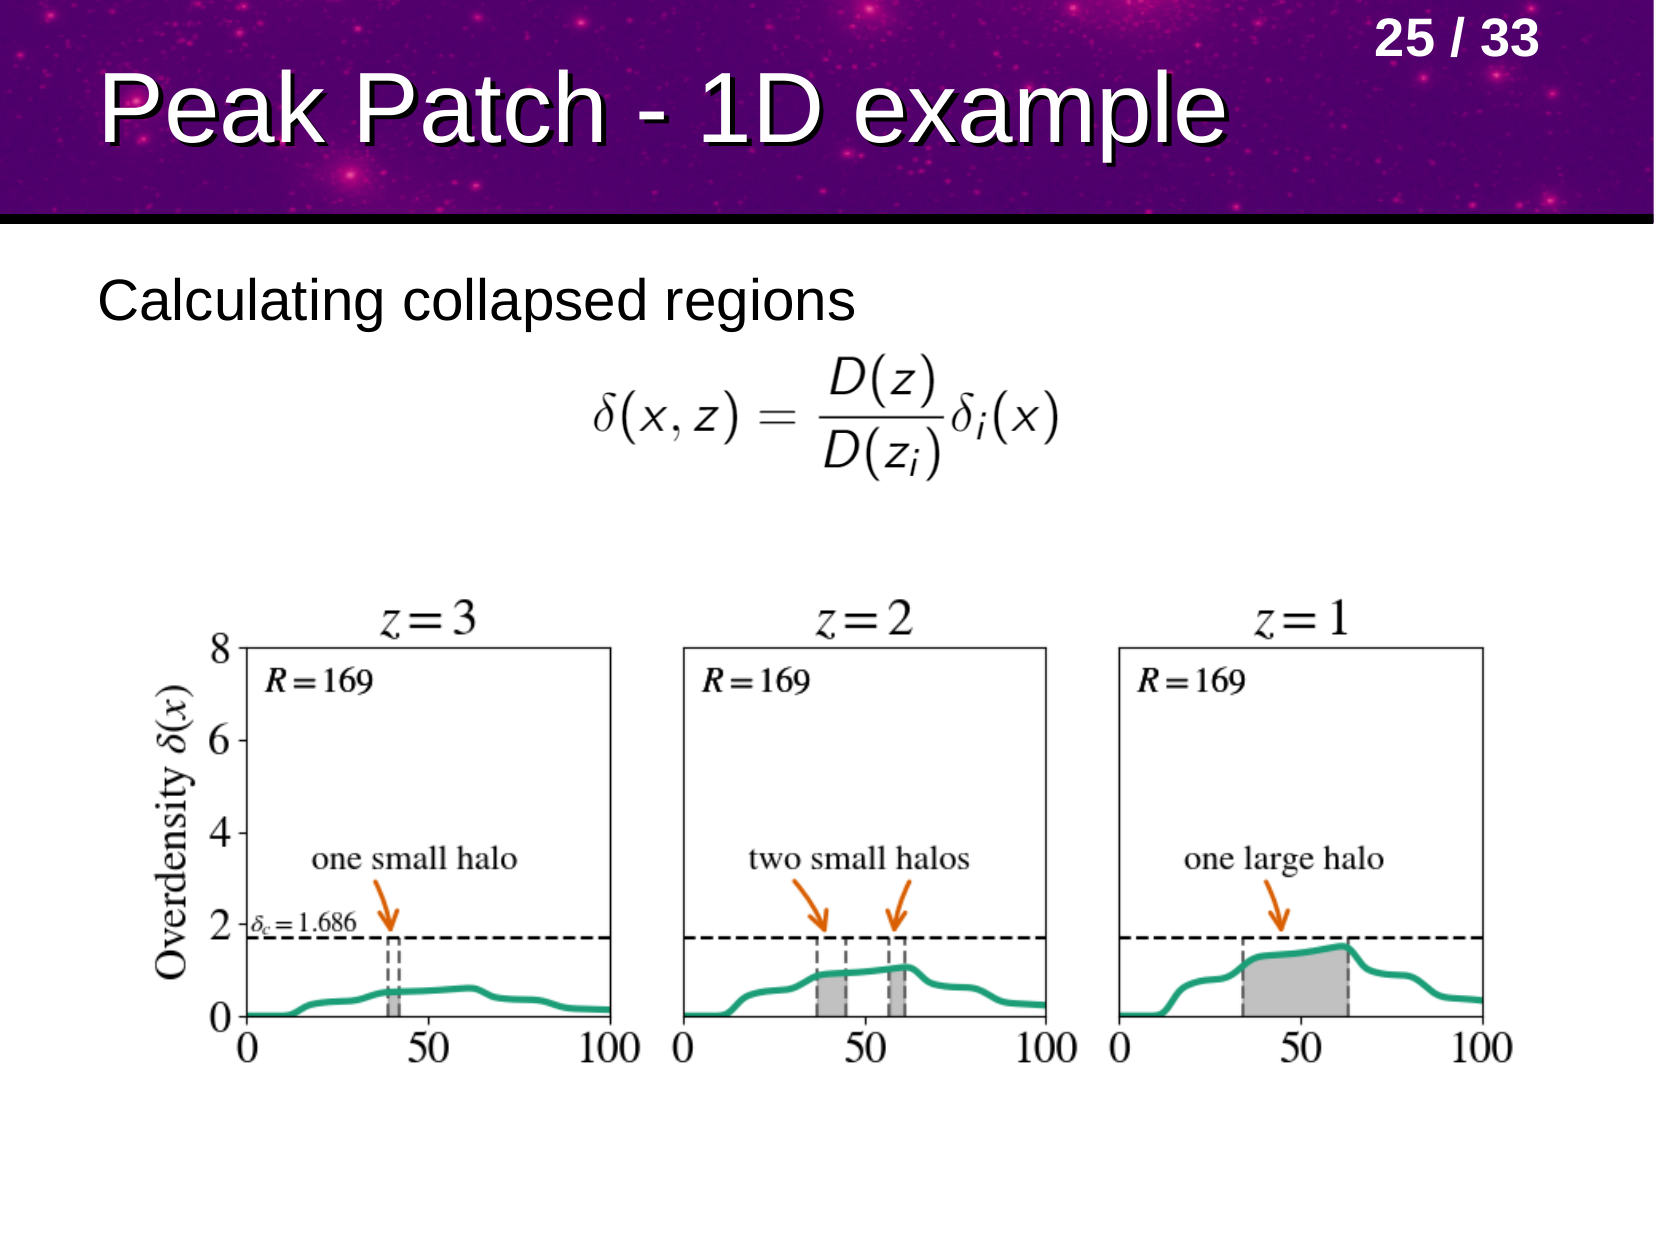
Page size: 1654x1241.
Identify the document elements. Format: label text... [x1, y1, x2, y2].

picture [566, 318, 1099, 520]
text_box Calculating collapsed regions [82, 259, 969, 405]
text_box <number> / 33 [1360, 0, 1654, 77]
picture [47, 590, 1642, 1069]
text_box Peak Patch - 1D example [82, 44, 1264, 171]
picture [0, 0, 1654, 214]
